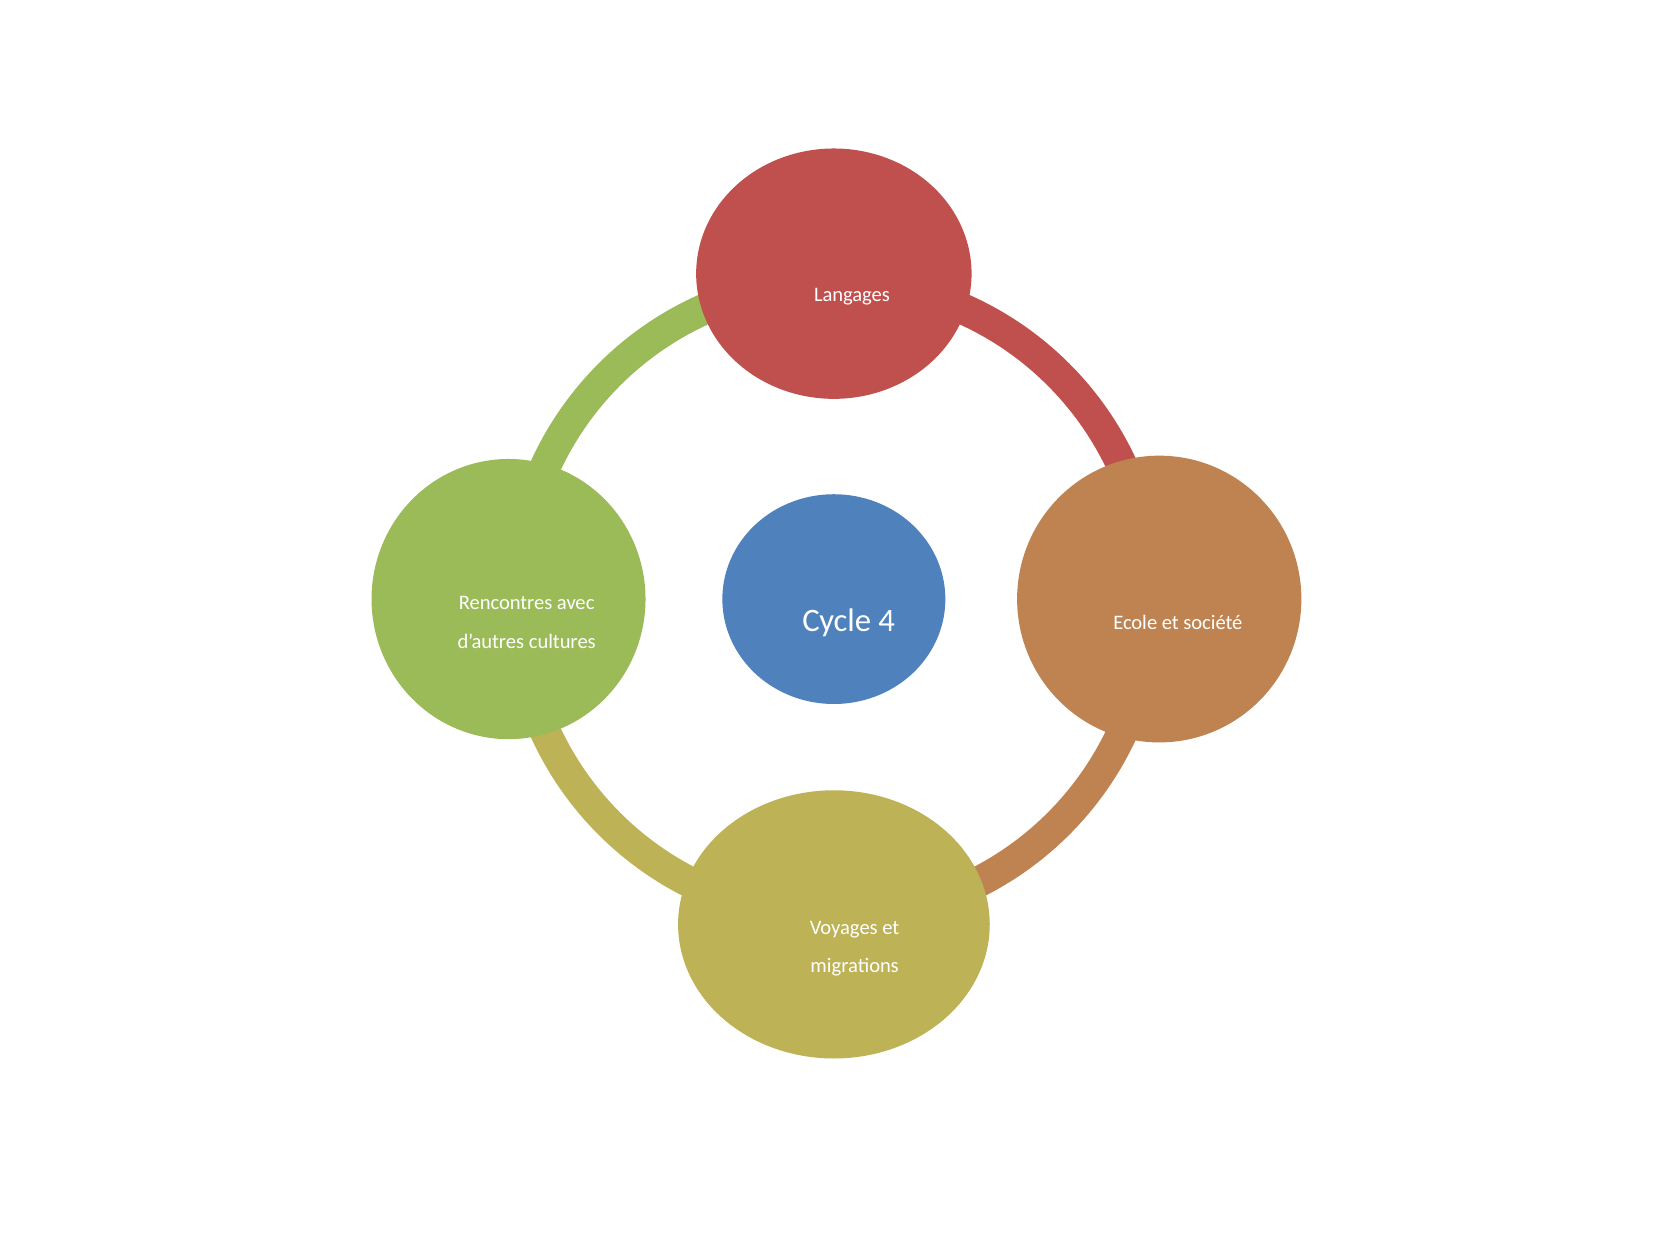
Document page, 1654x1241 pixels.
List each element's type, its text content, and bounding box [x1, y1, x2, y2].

text_box Rencontres avec d’autres cultures [371, 458, 646, 740]
text_box Langages [696, 148, 972, 399]
text_box [975, 732, 1136, 895]
text_box [531, 729, 693, 895]
text_box Voyages et migrations [678, 790, 990, 1059]
text_box Cycle 4 [722, 494, 946, 704]
text_box [960, 295, 1136, 466]
text_box [531, 295, 707, 469]
text_box Ecole et société [1017, 455, 1302, 743]
